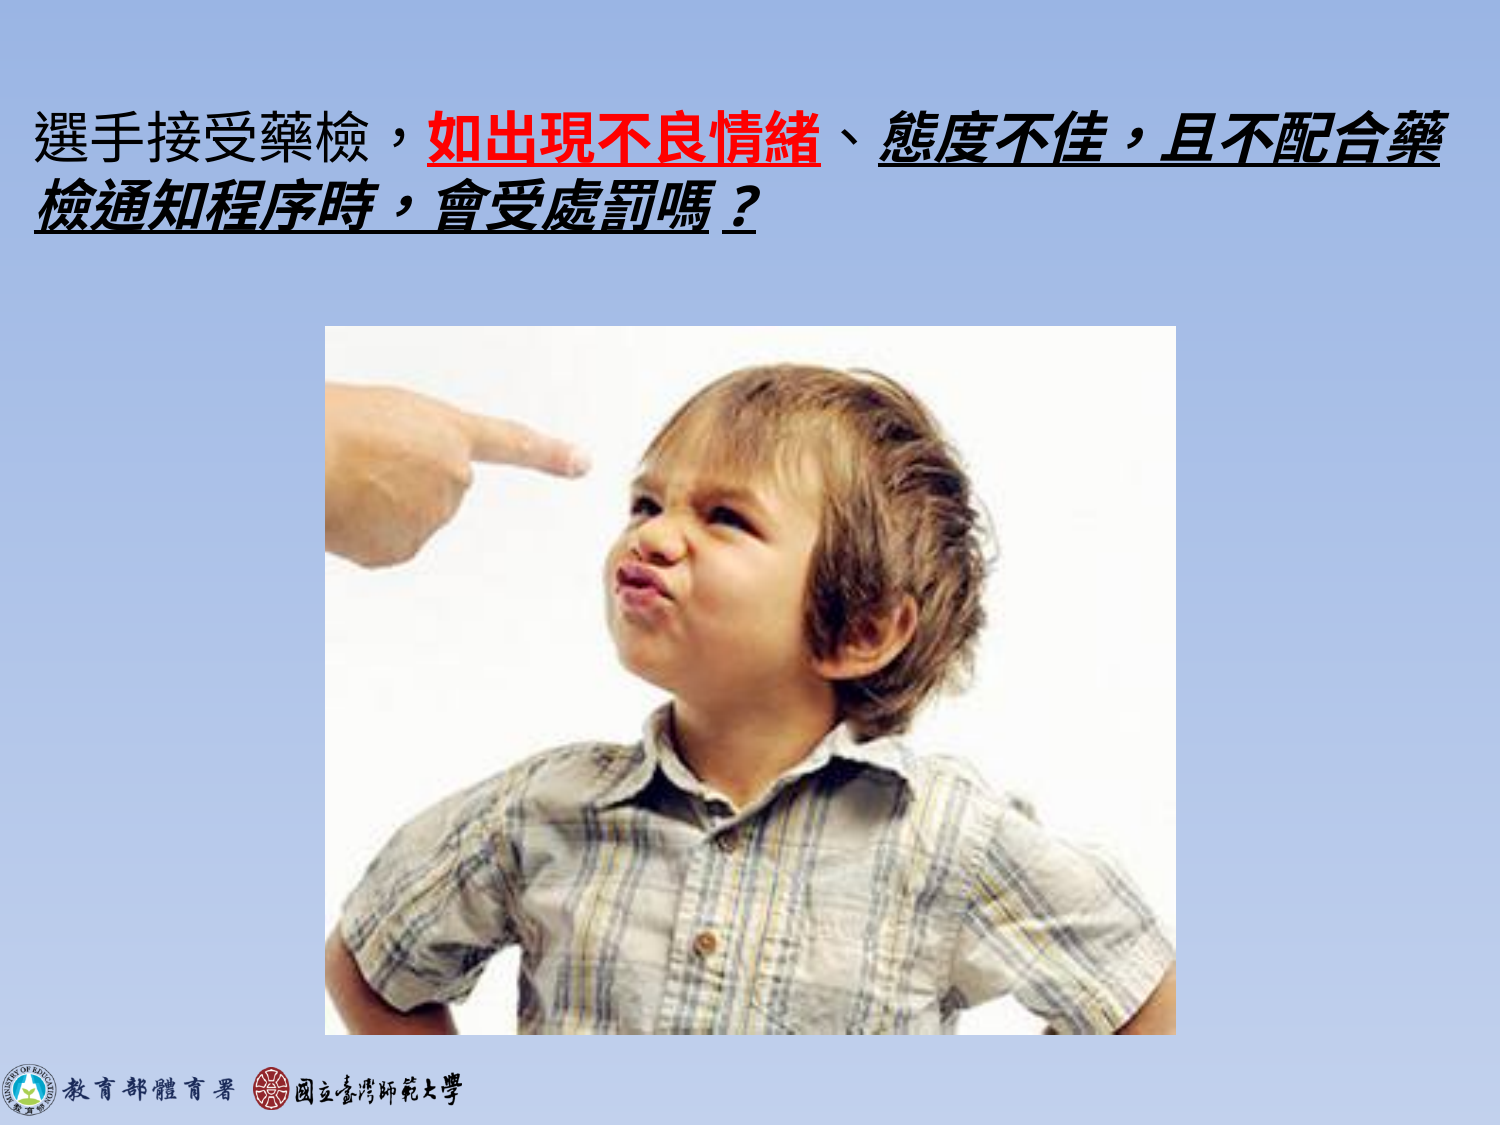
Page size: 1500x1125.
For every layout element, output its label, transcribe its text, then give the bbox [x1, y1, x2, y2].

text_box 選手接受藥檢，如出現不良情緒、態度不佳，且不配合藥檢通知程序時，會受處罰嗎? [18, 48, 1483, 291]
picture [325, 326, 1176, 1036]
